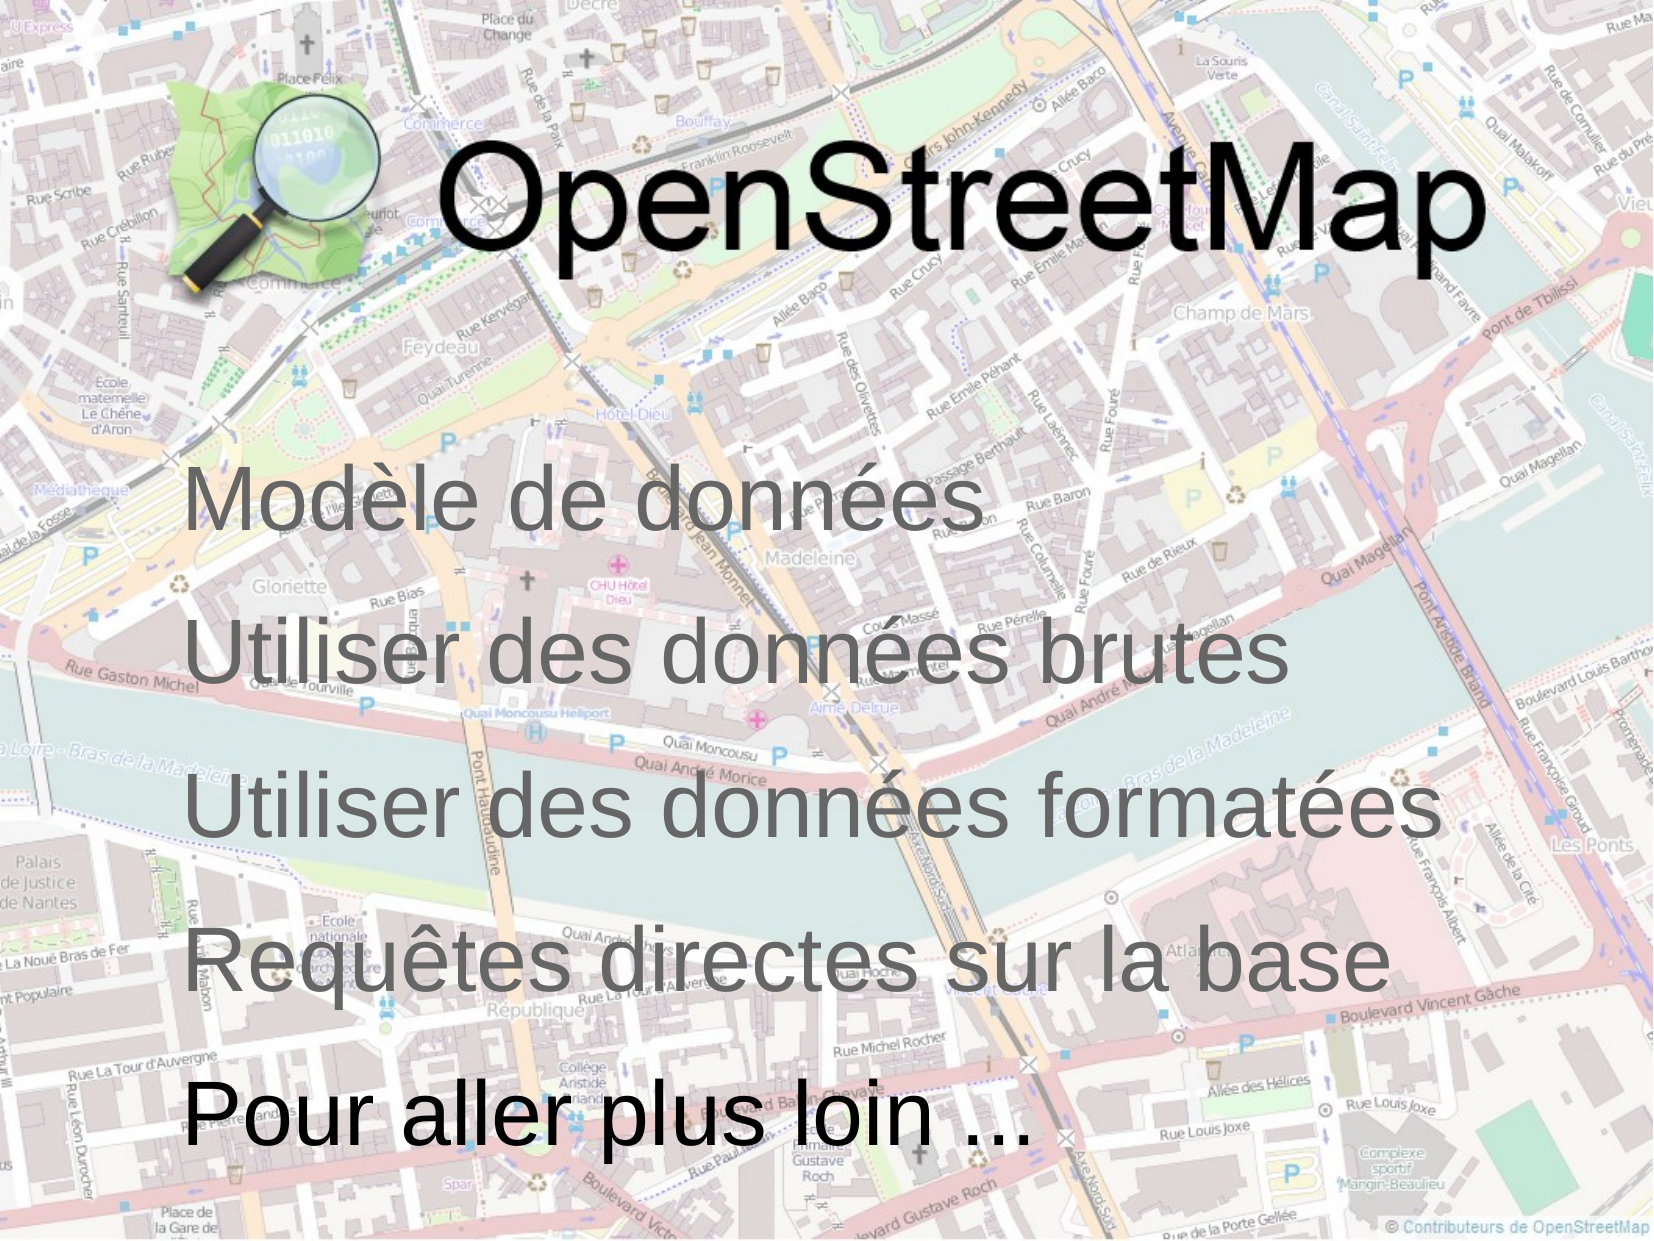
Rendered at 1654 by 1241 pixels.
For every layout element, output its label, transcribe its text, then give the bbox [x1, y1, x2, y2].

picture [0, 0, 1653, 1241]
text_box Modèle de données Utiliser des données brutes Utiliser des données formatées Requêtes directes sur la base Pour aller plus loin ... [166, 388, 1503, 1156]
